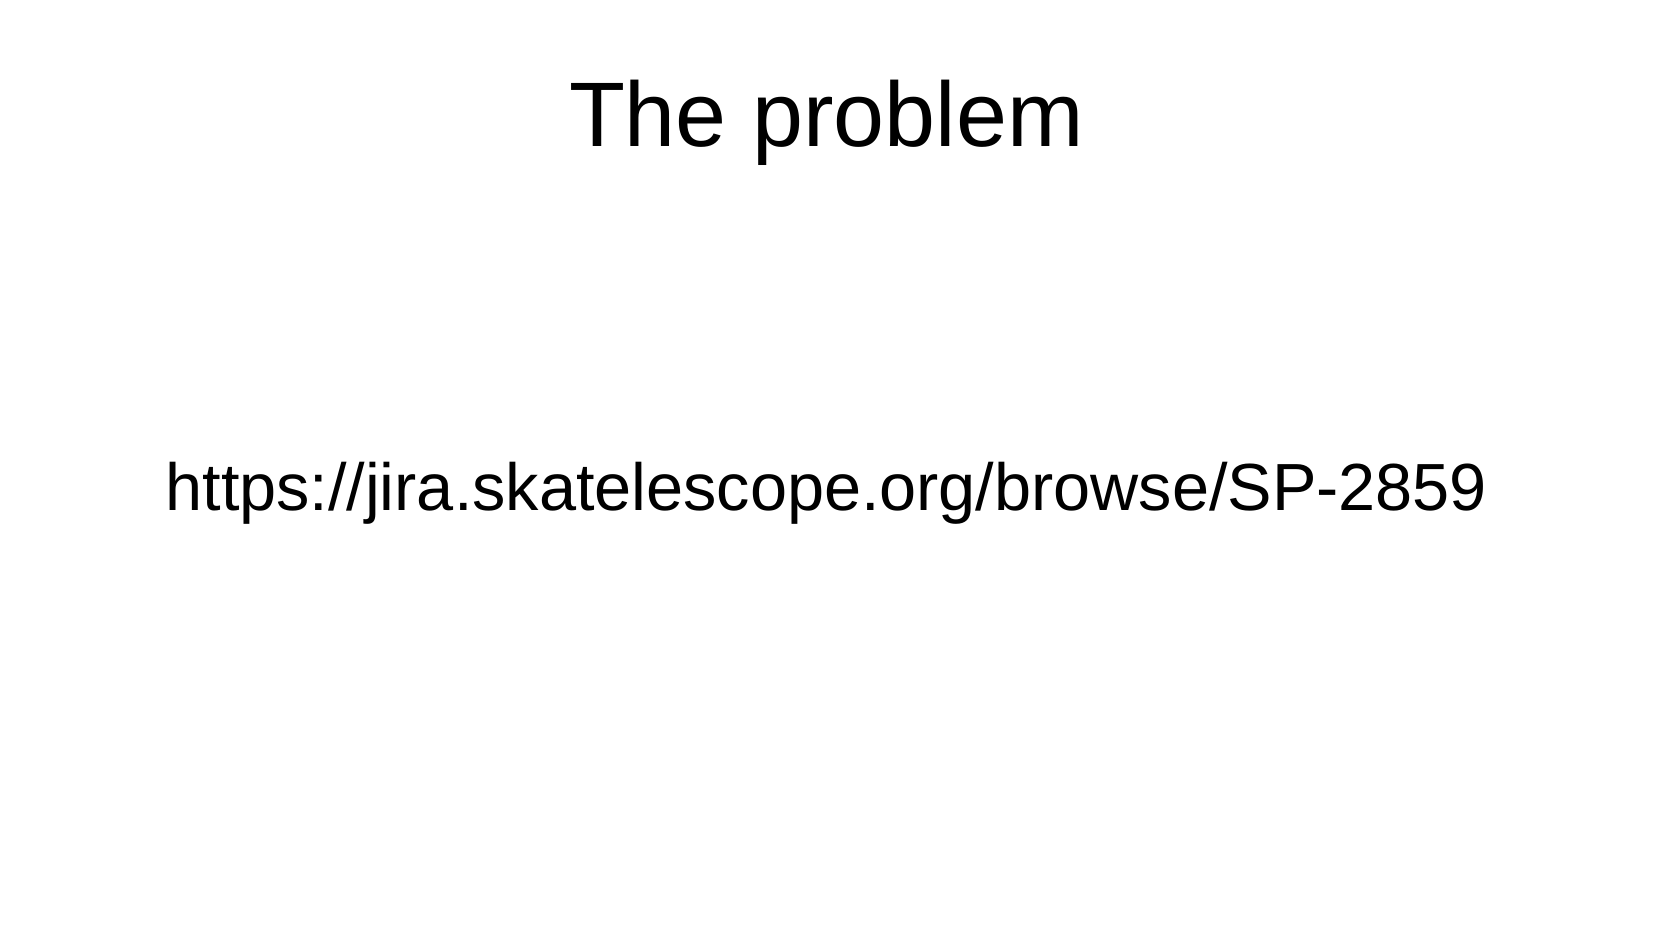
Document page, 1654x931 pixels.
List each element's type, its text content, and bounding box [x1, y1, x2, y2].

subtitle https://jira.skatelescope.org/browse/SP-2859 [82, 217, 1571, 758]
title The problem [82, 37, 1571, 193]
